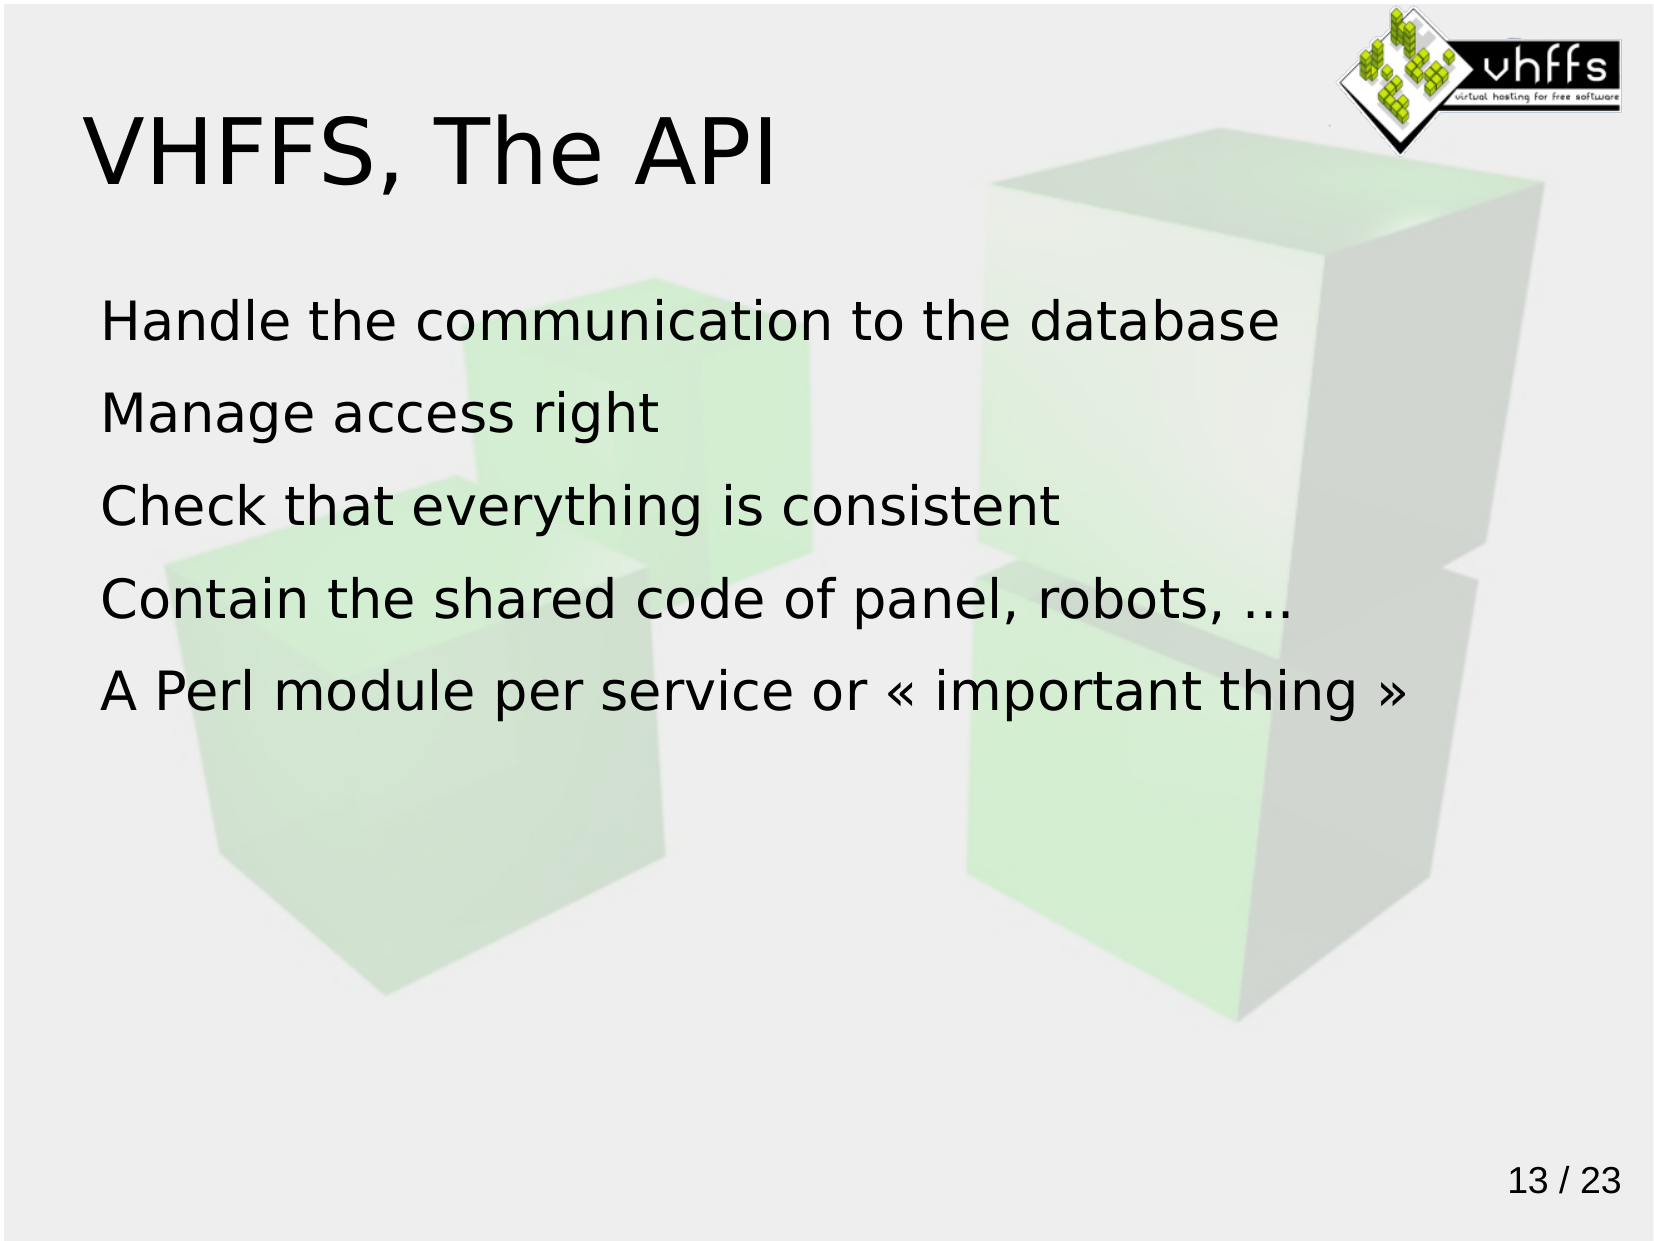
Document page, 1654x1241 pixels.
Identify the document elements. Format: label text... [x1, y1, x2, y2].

text_box <numéro> / 23 [1314, 1151, 1637, 1225]
picture [4, 0, 1654, 1241]
title VHFFS, The API [82, 49, 1571, 257]
list Handle the communication to the database Manage access right Check that everything is consistent Contain the shared code of panel, robots, ... A Perl module per service or « important thing » [82, 290, 1571, 1094]
